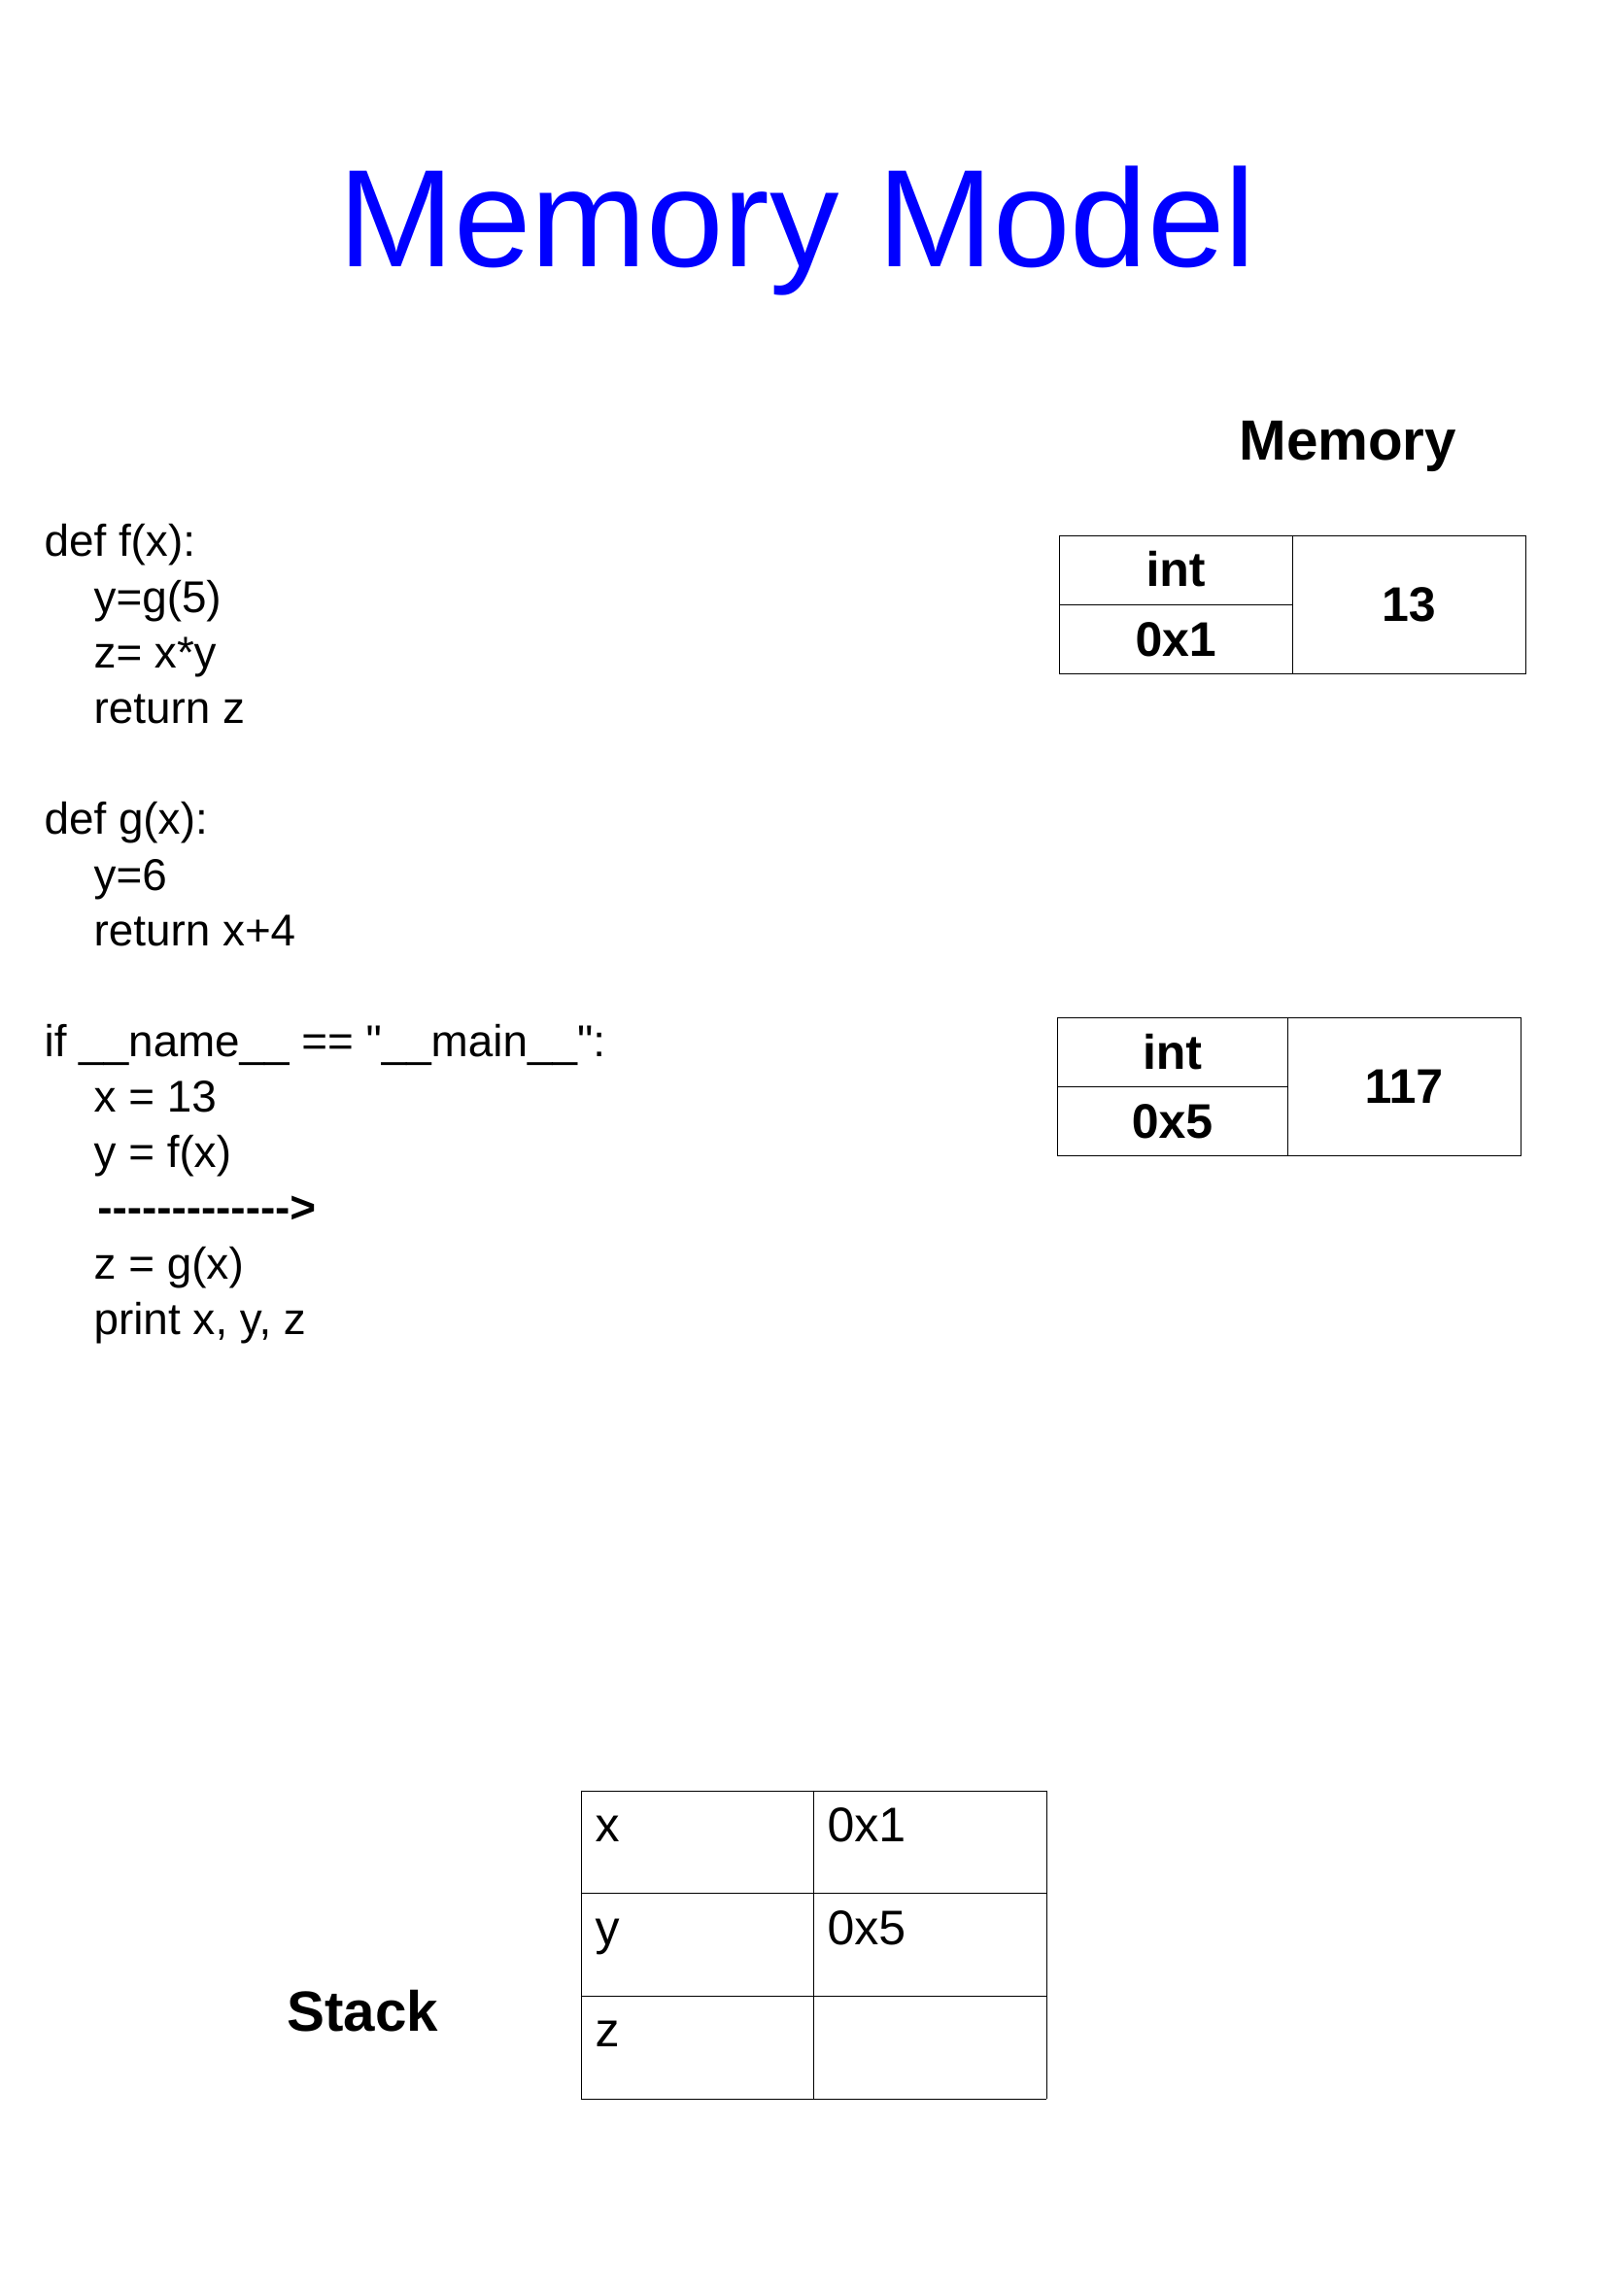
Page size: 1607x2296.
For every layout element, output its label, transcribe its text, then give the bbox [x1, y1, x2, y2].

list Stack [218, 1979, 488, 2066]
list def f(x): y=g(5) z= x*y return z def g(x): y=6 return x+4 if __name__ == "__main__": x = 13 y = f(x) -------------> z = g(x) print x, y, z [28, 516, 632, 1345]
table_cell 0x5 [814, 1894, 1046, 1996]
table_header x [582, 1792, 813, 1893]
table_cell z [582, 1997, 813, 2099]
table_header int [1060, 536, 1292, 604]
list Memory [1170, 408, 1525, 488]
table_cell y [582, 1894, 813, 1996]
table_header 117 [1288, 1018, 1521, 1155]
table_header 0x1 [814, 1792, 1046, 1893]
table_cell 0x1 [1060, 605, 1292, 673]
table_header 13 [1293, 536, 1525, 673]
table_header int [1058, 1018, 1287, 1086]
title Memory Model [74, 108, 1521, 328]
table_cell [814, 1997, 1046, 2099]
table_cell 0x5 [1058, 1087, 1287, 1155]
